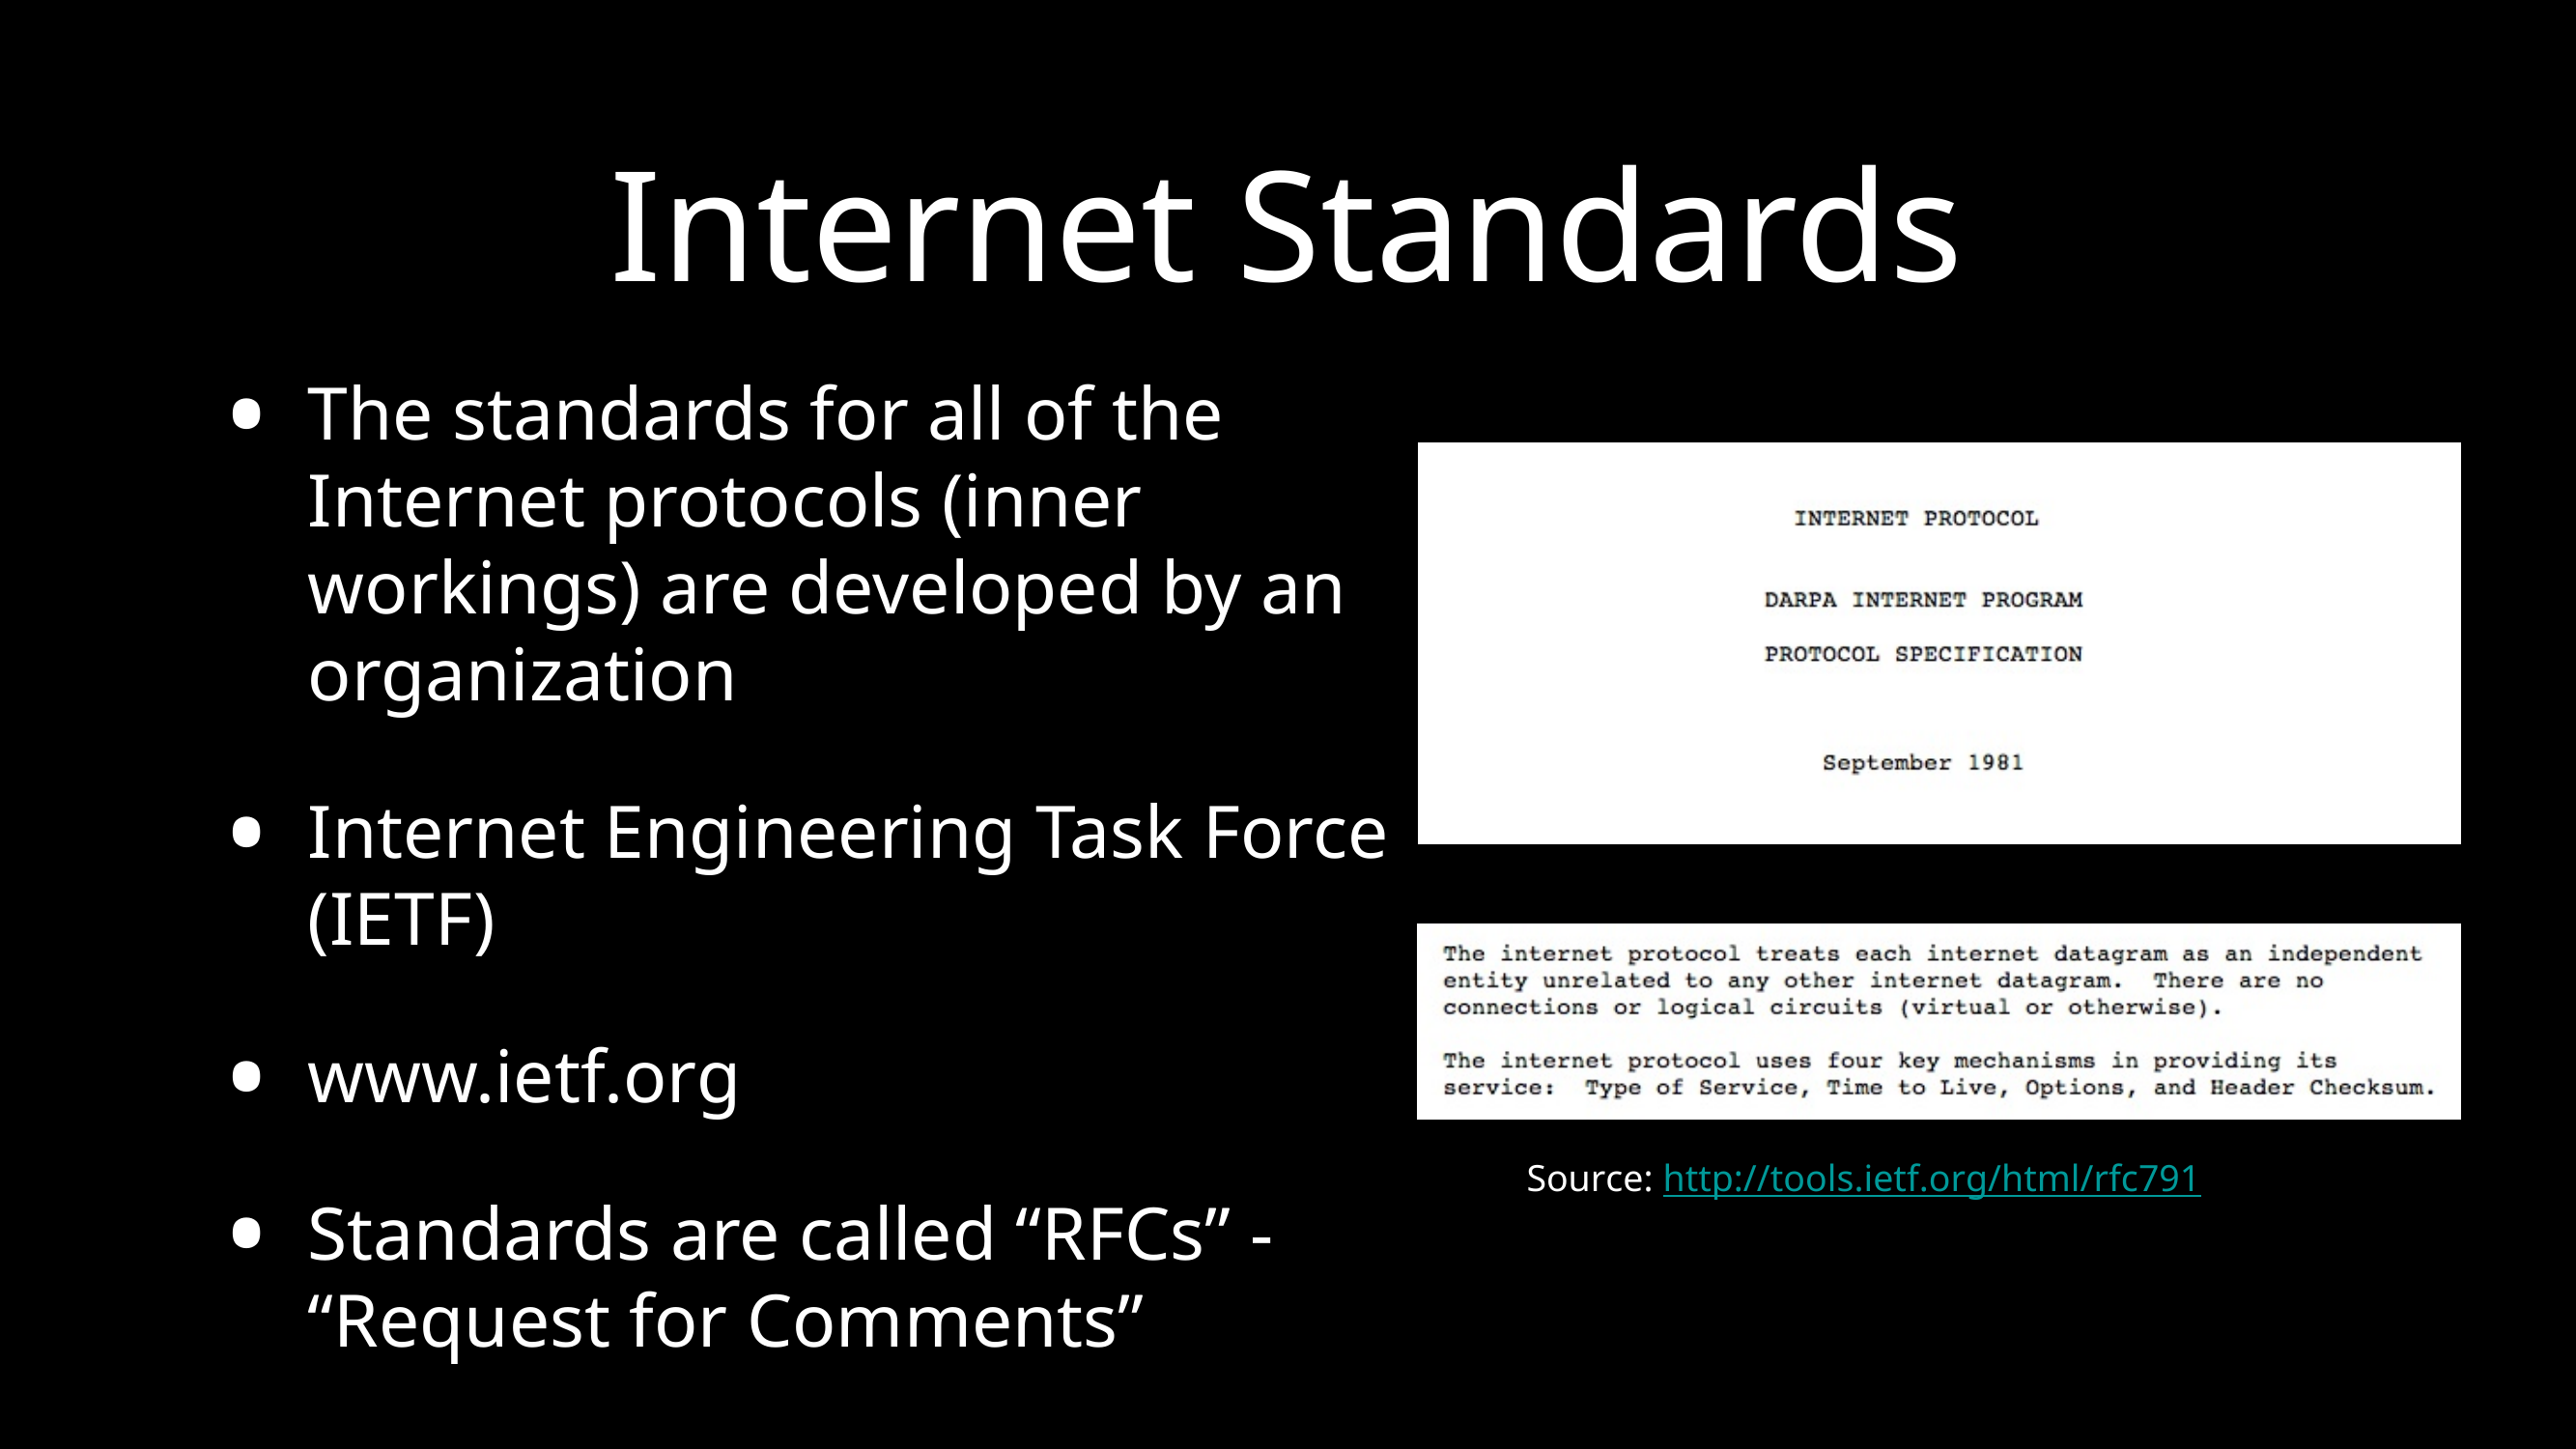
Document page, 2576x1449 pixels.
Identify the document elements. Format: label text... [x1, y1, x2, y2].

list The standards for all of the Internet protocols (inner workings) are developed by an organization Internet Engineering Task Force (IETF) www.ietf.org Standards are called “RFCs” - “Request for Comments” [183, 405, 1409, 1324]
text_box Source: http://tools.ietf.org/html/rfc791 [1526, 1154, 2211, 1206]
picture [1418, 442, 2461, 844]
picture [1417, 923, 2461, 1120]
title Internet Standards [183, 38, 2392, 403]
